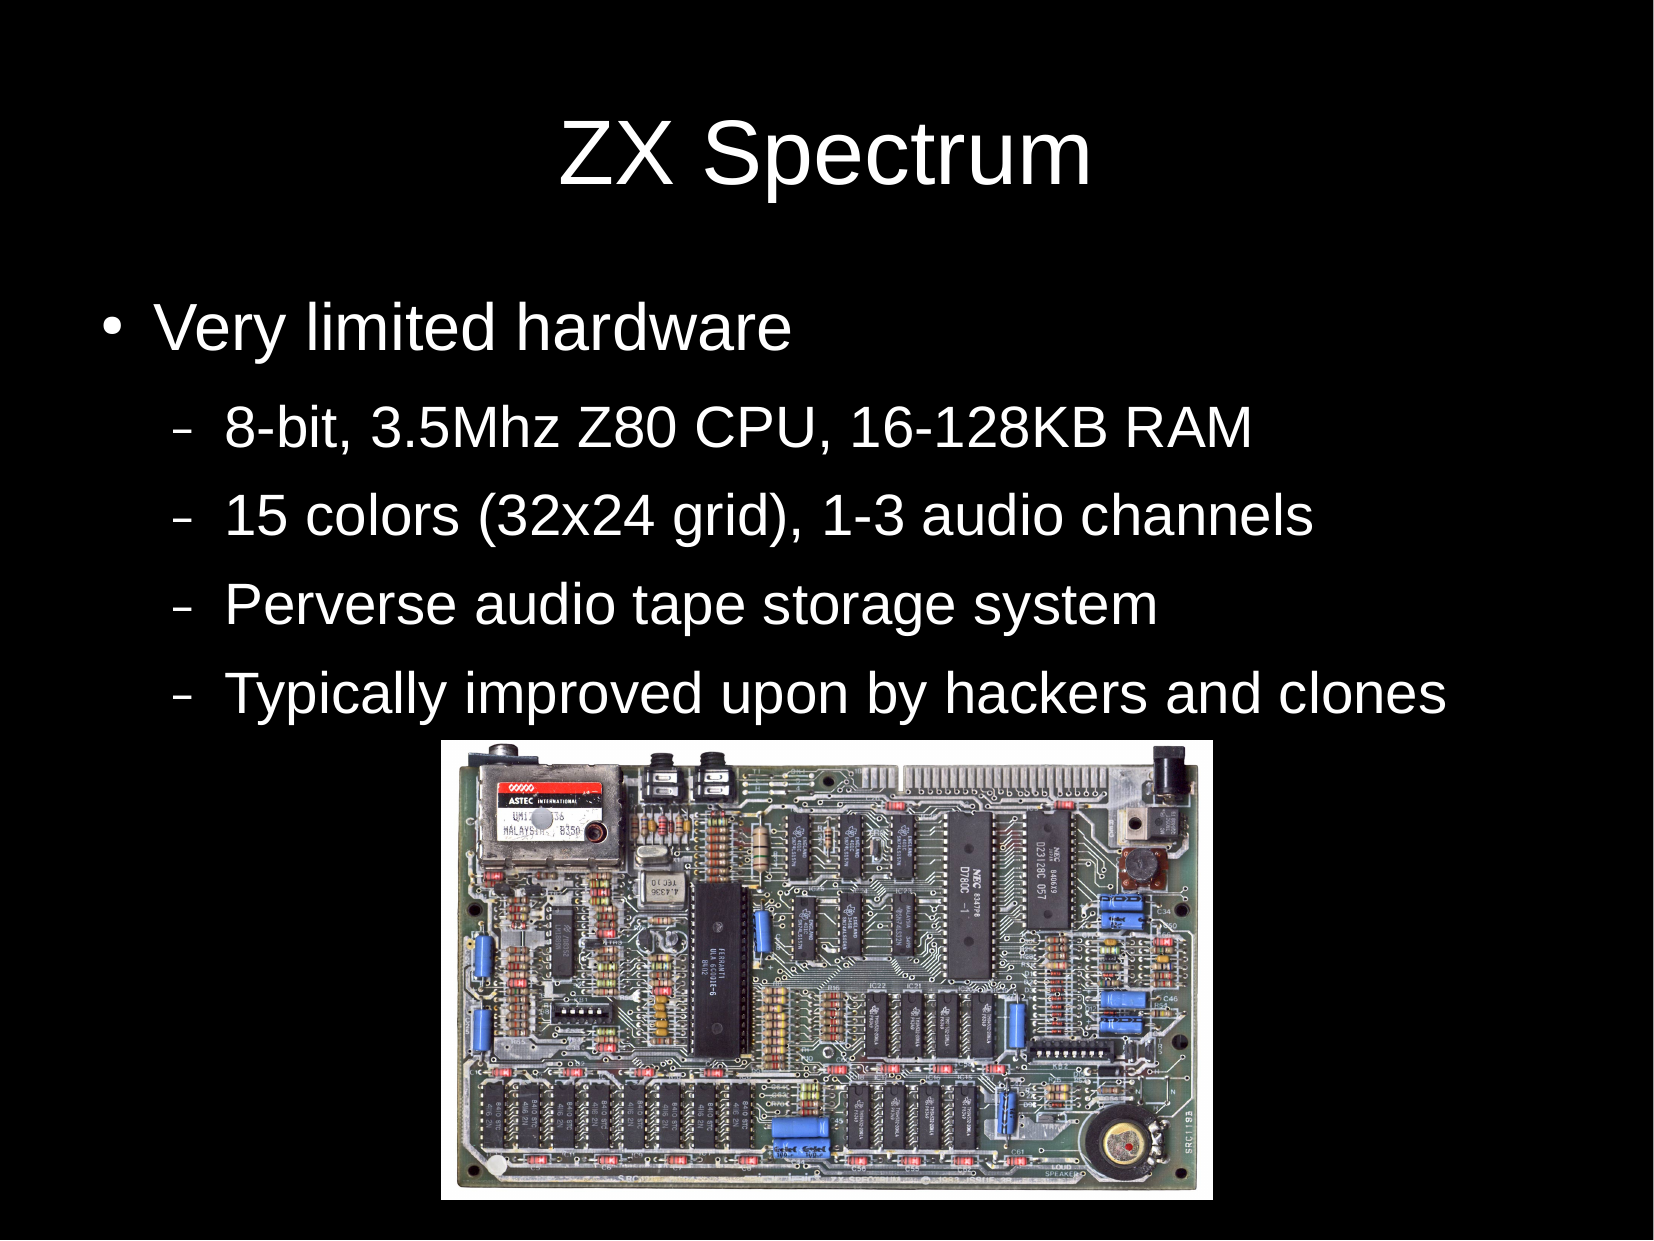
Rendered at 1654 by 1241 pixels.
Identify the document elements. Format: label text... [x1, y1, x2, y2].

title ZX Spectrum [82, 56, 1571, 250]
list Very limited hardware 8-bit, 3.5Mhz Z80 CPU, 16-128KB RAM 15 colors (32x24 grid), 1-3 audio channels Perverse audio tape storage system Typically improved upon by hackers and clones [82, 290, 1571, 1109]
picture [441, 740, 1213, 1201]
